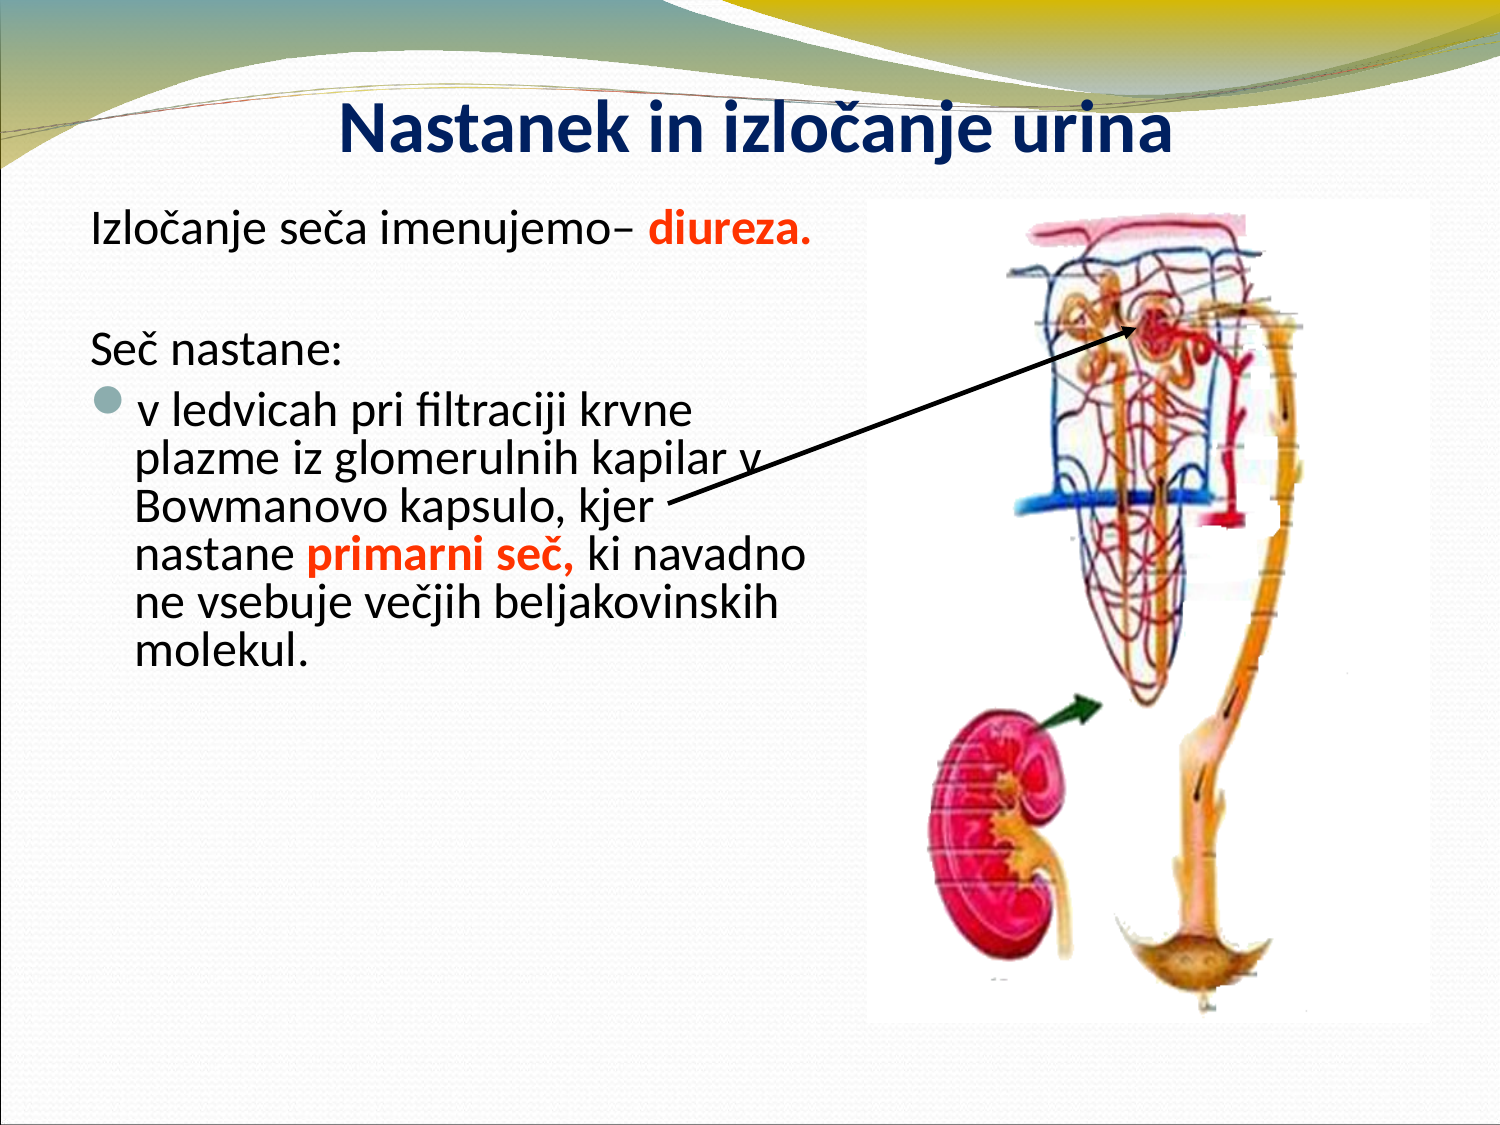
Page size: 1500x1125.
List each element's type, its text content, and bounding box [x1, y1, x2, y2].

text_box Nastanek in izločanje urina [81, 70, 1432, 258]
text_box Izločanje seča imenujemo– diureza. Seč nastane: v ledvicah pri filtraciji krvne plazme iz glomerulnih kapilar v Bowmanovo kapsulo, kjer nastane primarni seč, ki navadno ne vsebuje večjih beljakovinskih molekul. [75, 199, 832, 1005]
picture [0, 0, 1500, 1125]
